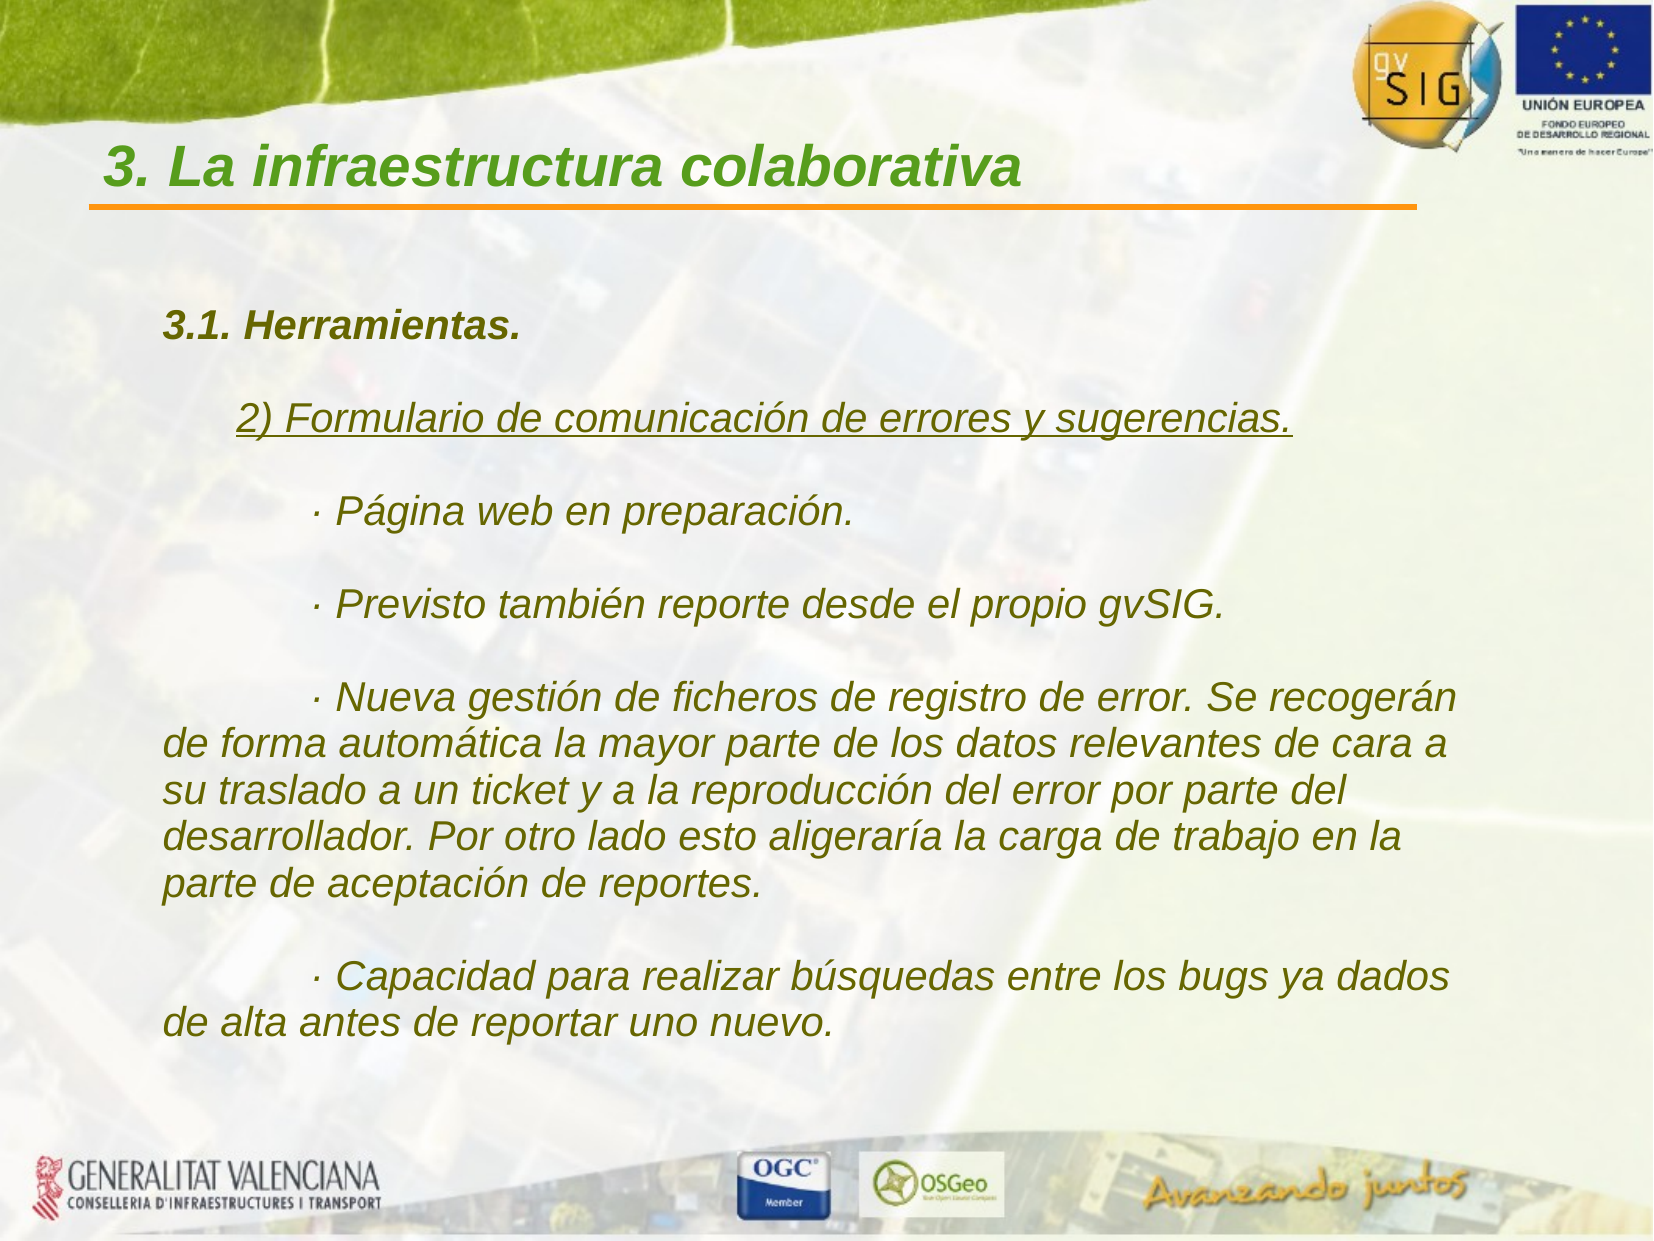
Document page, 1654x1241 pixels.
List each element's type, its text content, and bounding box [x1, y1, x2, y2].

text_box 3.1. Herramientas. 2) Formulario de comunicación de errores y sugerencias. · Página web en preparación. · Previsto también reporte desde el propio gvSIG. · Nueva gestión de ficheros de registro de error. Se recogerán de forma automática la mayor parte de los datos relevantes de cara a su traslado a un ticket y a la reproducción del error por parte del desarrollador. Por otro lado esto aligeraría la carga de trabajo en la parte de aceptación de reportes. · Capacidad para realizar búsquedas entre los bugs ya dados de alta antes de reportar uno nuevo. [147, 294, 1477, 1157]
text_box 3. La infraestructura colaborativa [88, 126, 1418, 215]
picture [0, 0, 1653, 1241]
